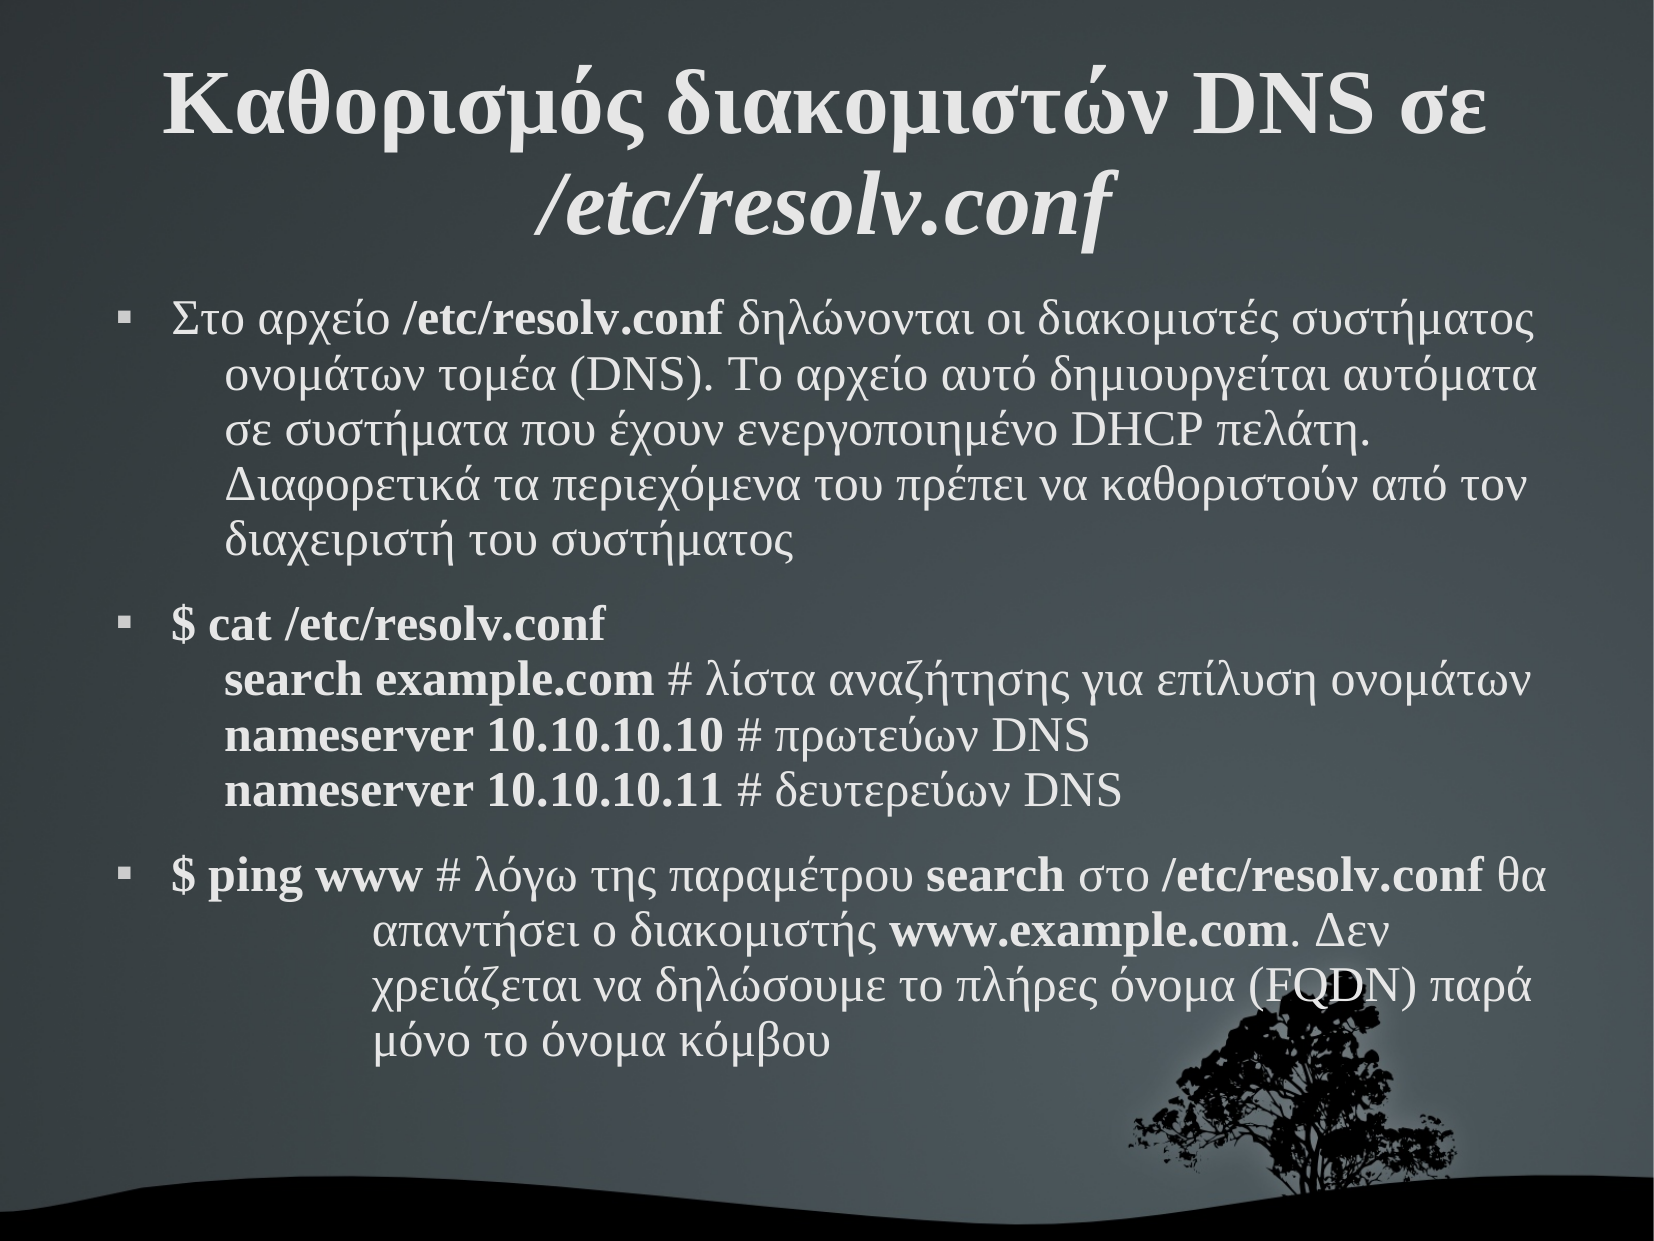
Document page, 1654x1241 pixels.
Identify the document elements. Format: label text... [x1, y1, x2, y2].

title Καθορισμός διακομιστών DNS σε /etc/resolv.conf [82, 33, 1571, 273]
picture [0, 0, 1654, 1241]
list Στο αρχείο /etc/resolv.conf δηλώνονται οι διακομιστές συστήματος ονομάτων τομέα (DNS). Το αρχείο αυτό δημιουργείται αυτόματα σε συστήματα που έχουν ενεργοποιημένο DHCP πελάτη. Διαφορετικά τα περιεχόμενα του πρέπει να καθοριστούν από τον διαχειριστή του συστήματος $ cat /etc/resolv.conf search example.com # λίστα αναζήτησης για επίλυση ονομάτων nameserver 10.10.10.10 # πρωτεύων DNS nameserver 10.10.10.11 # δευτερεύων DNS $ ping www # λόγω της παραμέτρου search στο /etc/resolv.conf θα απαντήσει ο διακομιστής www.example.com. Δεν χρειάζεται να δηλώσουμε το πλήρες όνομα (FQDN) παρά μόνο το όνομα κόμβου [82, 290, 1571, 1169]
